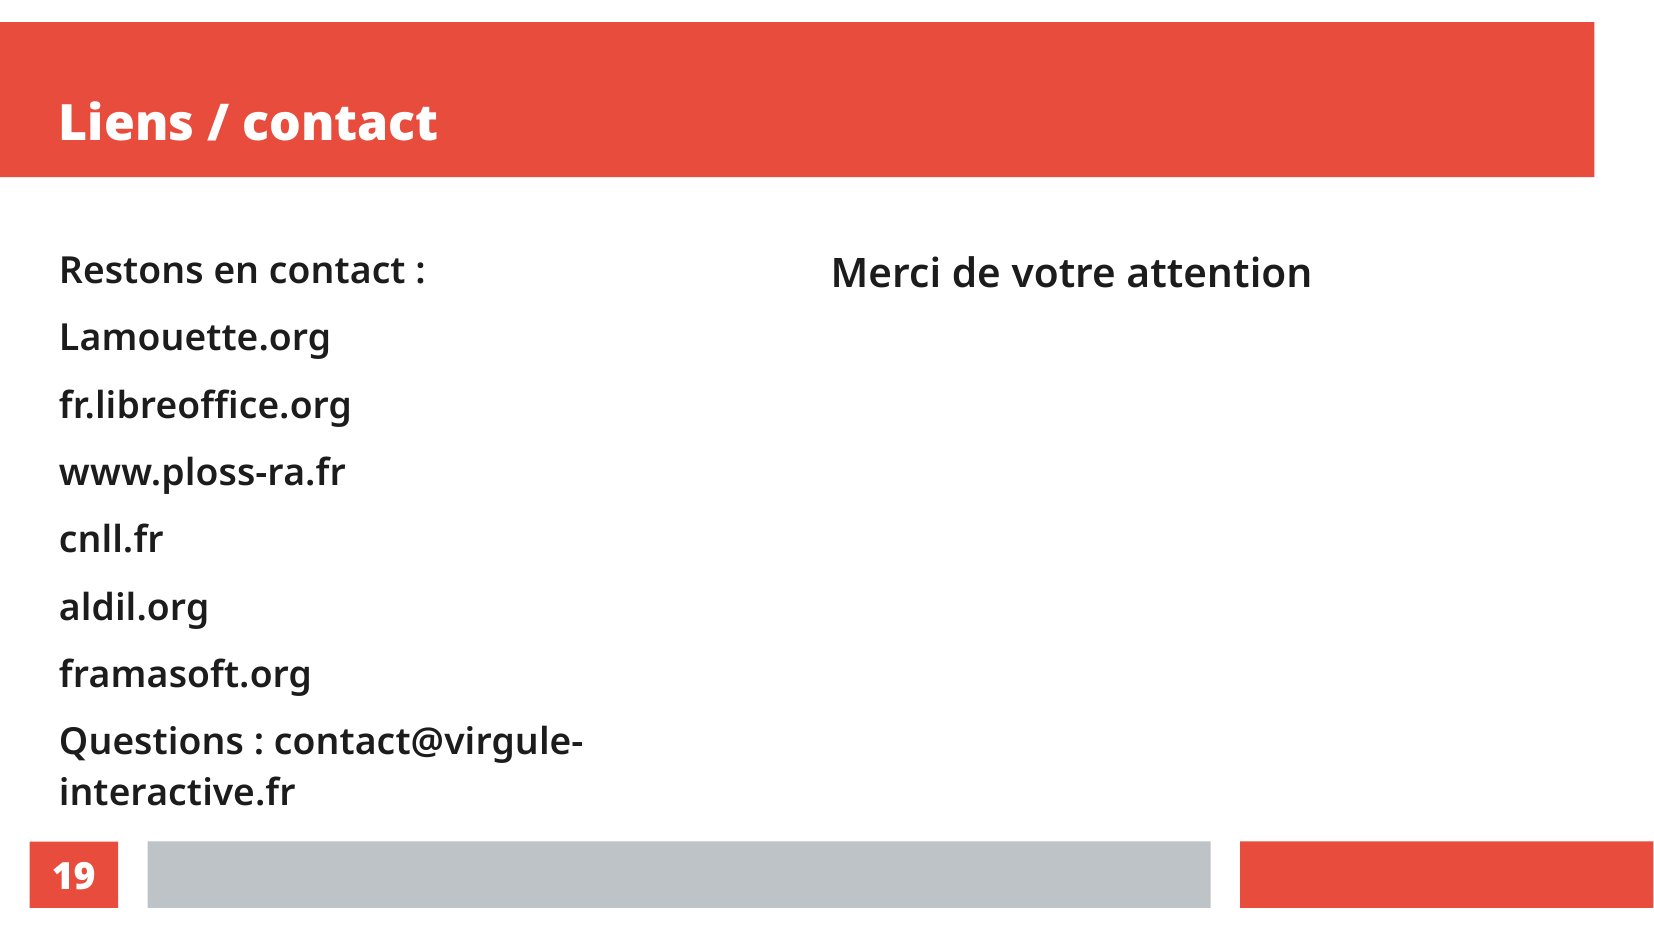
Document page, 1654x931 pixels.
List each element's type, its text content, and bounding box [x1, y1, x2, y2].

list Restons en contact : Lamouette.org fr.libreoffice.org www.ploss-ra.fr cnll.fr aldil.org framasoft.org Questions : contact@virgule-interactive.fr [59, 243, 794, 820]
title Liens / contact [59, 44, 1595, 156]
list Merci de votre attention [830, 243, 1566, 820]
